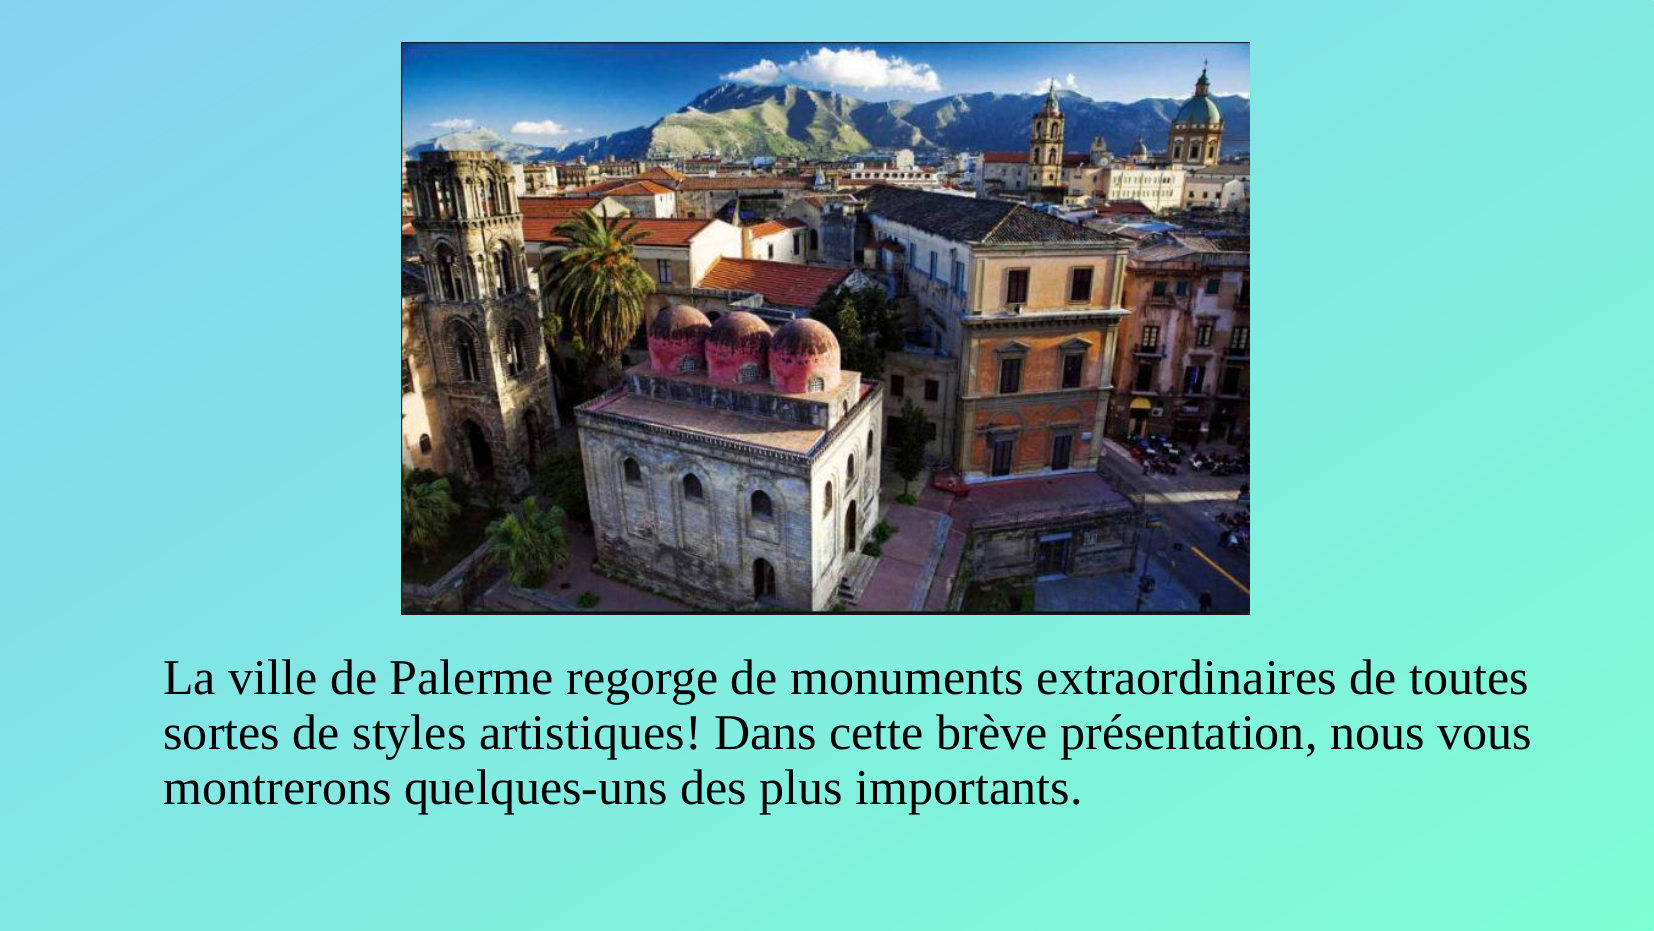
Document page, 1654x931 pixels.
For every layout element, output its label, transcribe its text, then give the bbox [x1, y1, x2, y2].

picture [401, 42, 1250, 615]
list La ville de Palerme regorge de monuments extraordinaires de toutes sortes de styles artistiques! Dans cette brève présentation, nous vous montrerons quelques-uns des plus importants. [92, 649, 1581, 871]
